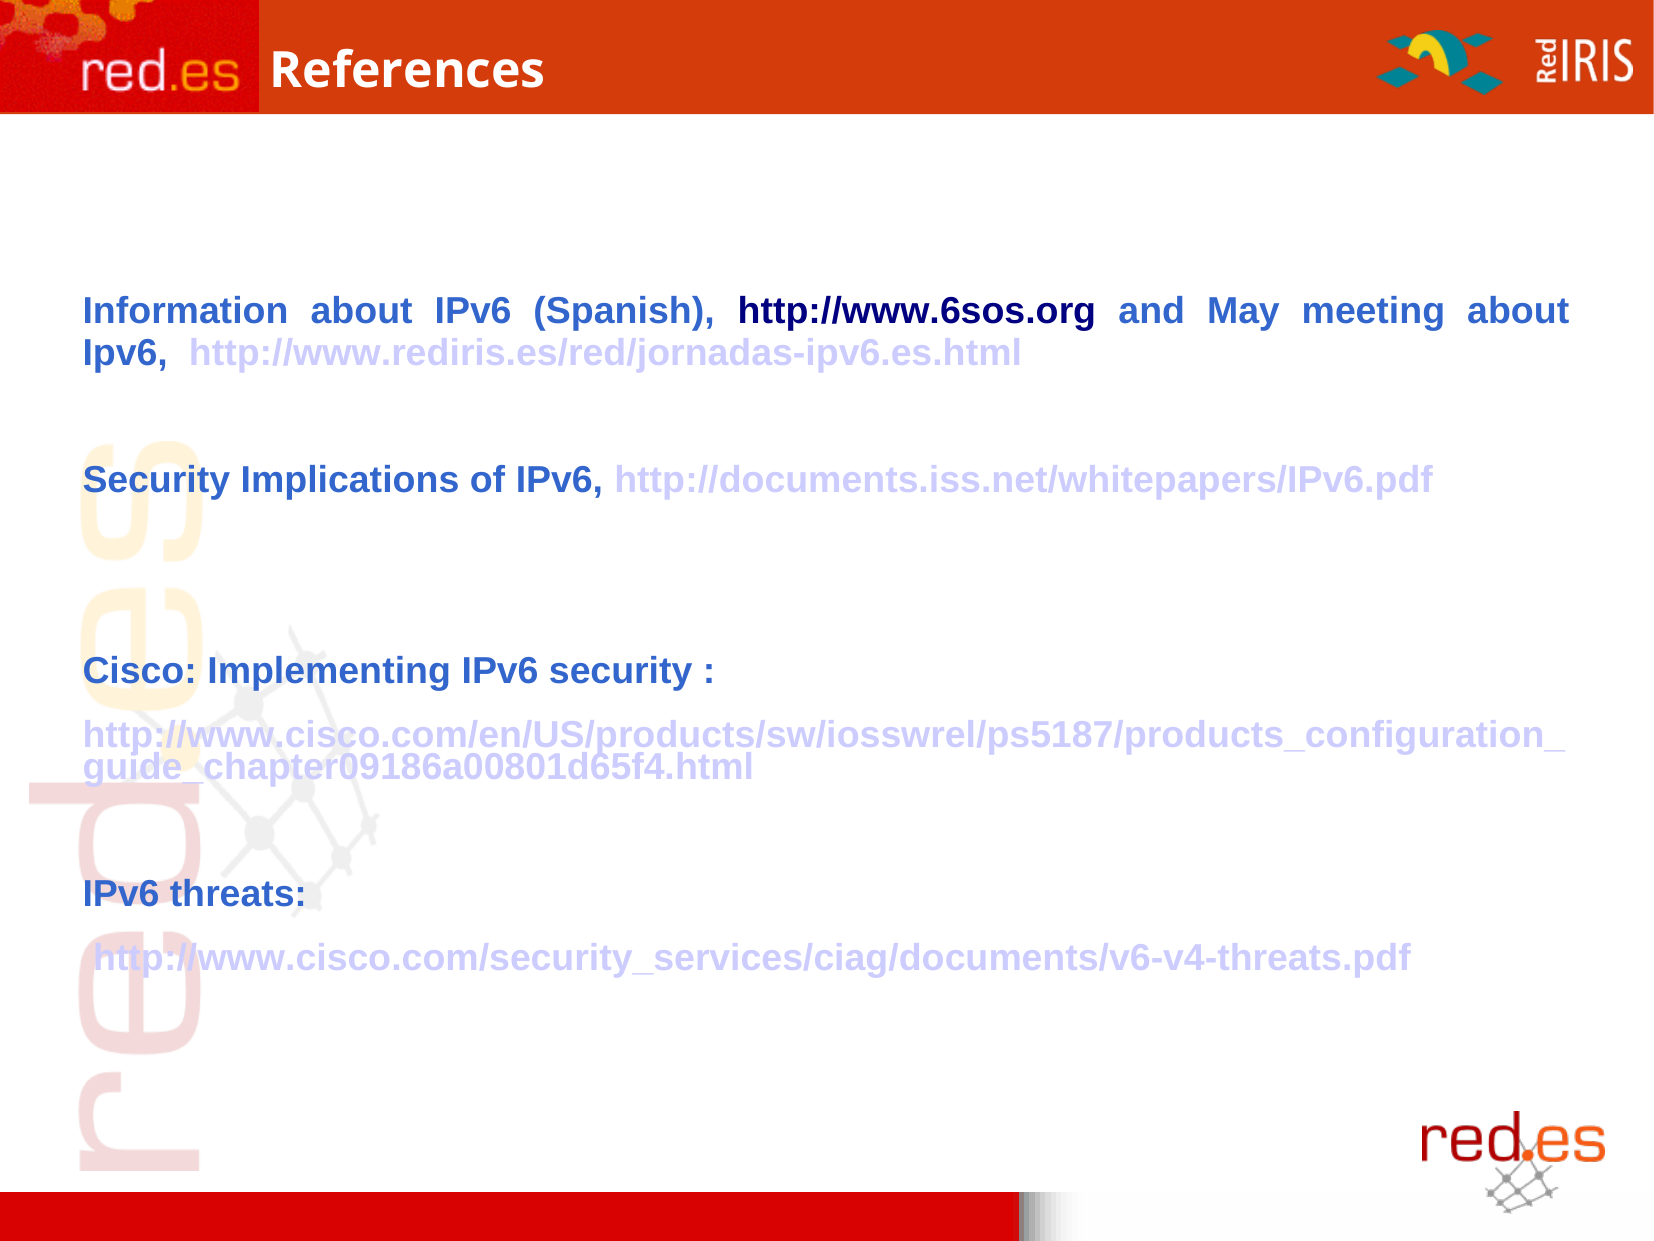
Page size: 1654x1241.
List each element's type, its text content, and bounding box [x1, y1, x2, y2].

list Information about IPv6 (Spanish), http://www.6sos.org and May meeting about Ipv6, http://www.rediris.es/red/jornadas-ipv6.es.html Security Implications of IPv6, http://documents.iss.net/whitepapers/IPv6.pdf Cisco: Implementing IPv6 security : http://www.cisco.com/en/US/products/sw/iosswrel/ps5187/products_configuration_guide_chapter09186a00801d65f4.html IPv6 threats: http://www.cisco.com/security_services/ciag/documents/v6-v4-threats.pdf [82, 289, 1570, 1107]
picture [1556, 30, 1633, 95]
picture [29, 441, 380, 1171]
title References [269, 0, 1556, 139]
picture [0, 0, 259, 112]
picture [0, 1111, 1654, 1241]
